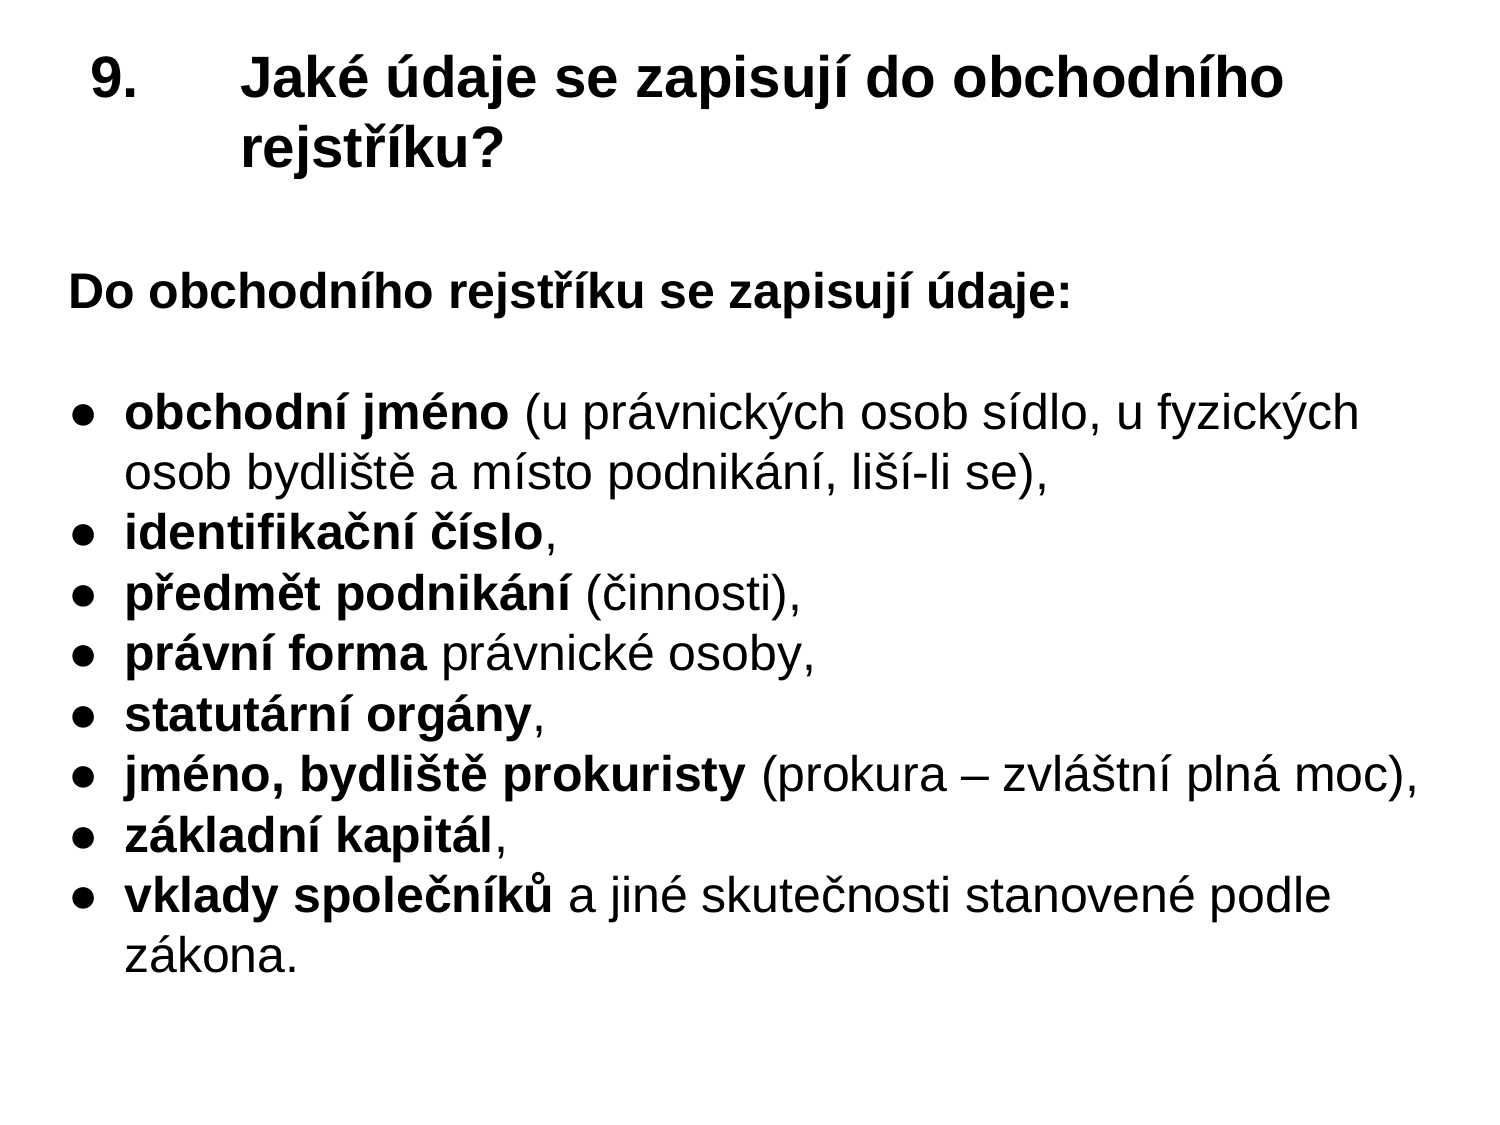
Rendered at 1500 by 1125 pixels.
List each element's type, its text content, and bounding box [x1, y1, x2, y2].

title 9. Jaké údaje se zapisují do obchodního rejstříku? [75, 31, 1426, 247]
list Do obchodního rejstříku se zapisují údaje: ● obchodní jméno (u právnických osob sídlo, u fyzických osob bydliště a místo podnikání, liší-li se), ● identifikační číslo, ● předmět podnikání (činnosti), ● právní forma právnické osoby, ● statutární orgány, ● jméno, bydliště prokuristy (prokura – zvláštní plná moc), ● základní kapitál, ● vklady společníků a jiné skutečnosti stanovené podle zákona. [53, 262, 1447, 1125]
